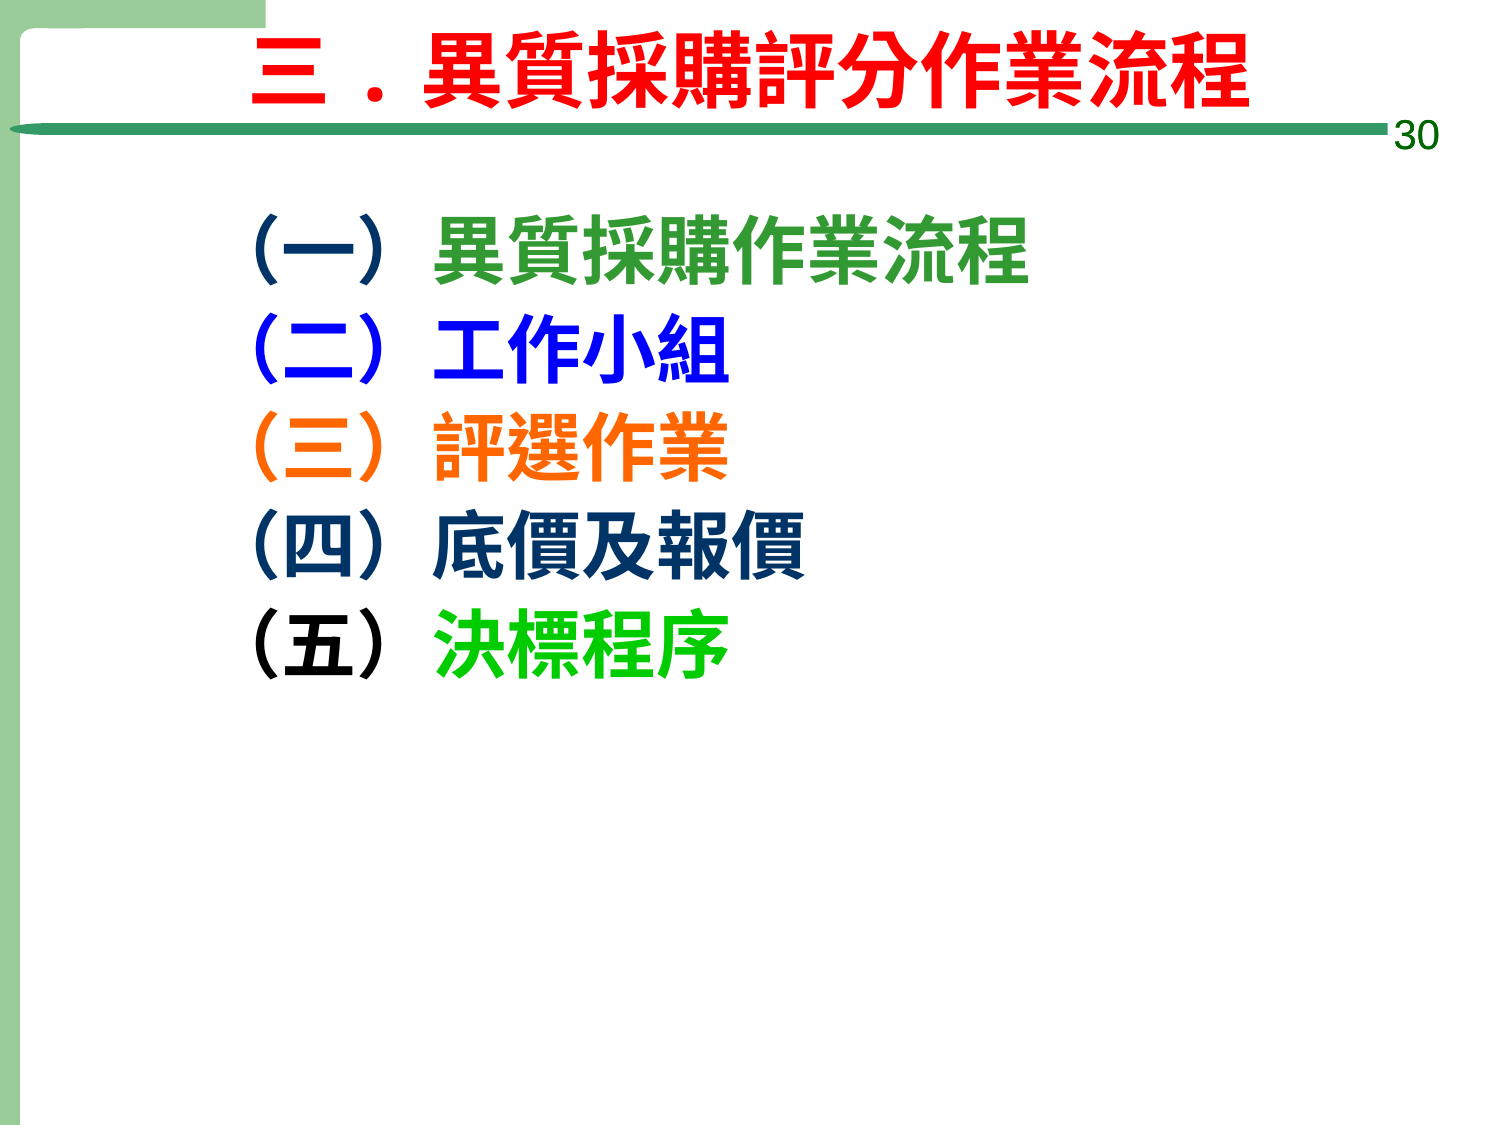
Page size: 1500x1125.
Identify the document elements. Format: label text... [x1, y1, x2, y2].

list （一）異質採購作業流程 （二）工作小組 （三）評選作業 （四）底價及報價 （五）決標程序 [135, 196, 1353, 988]
text_box [1378, 126, 1491, 166]
title 三.異質採購評分作業流程 [0, 0, 1500, 126]
